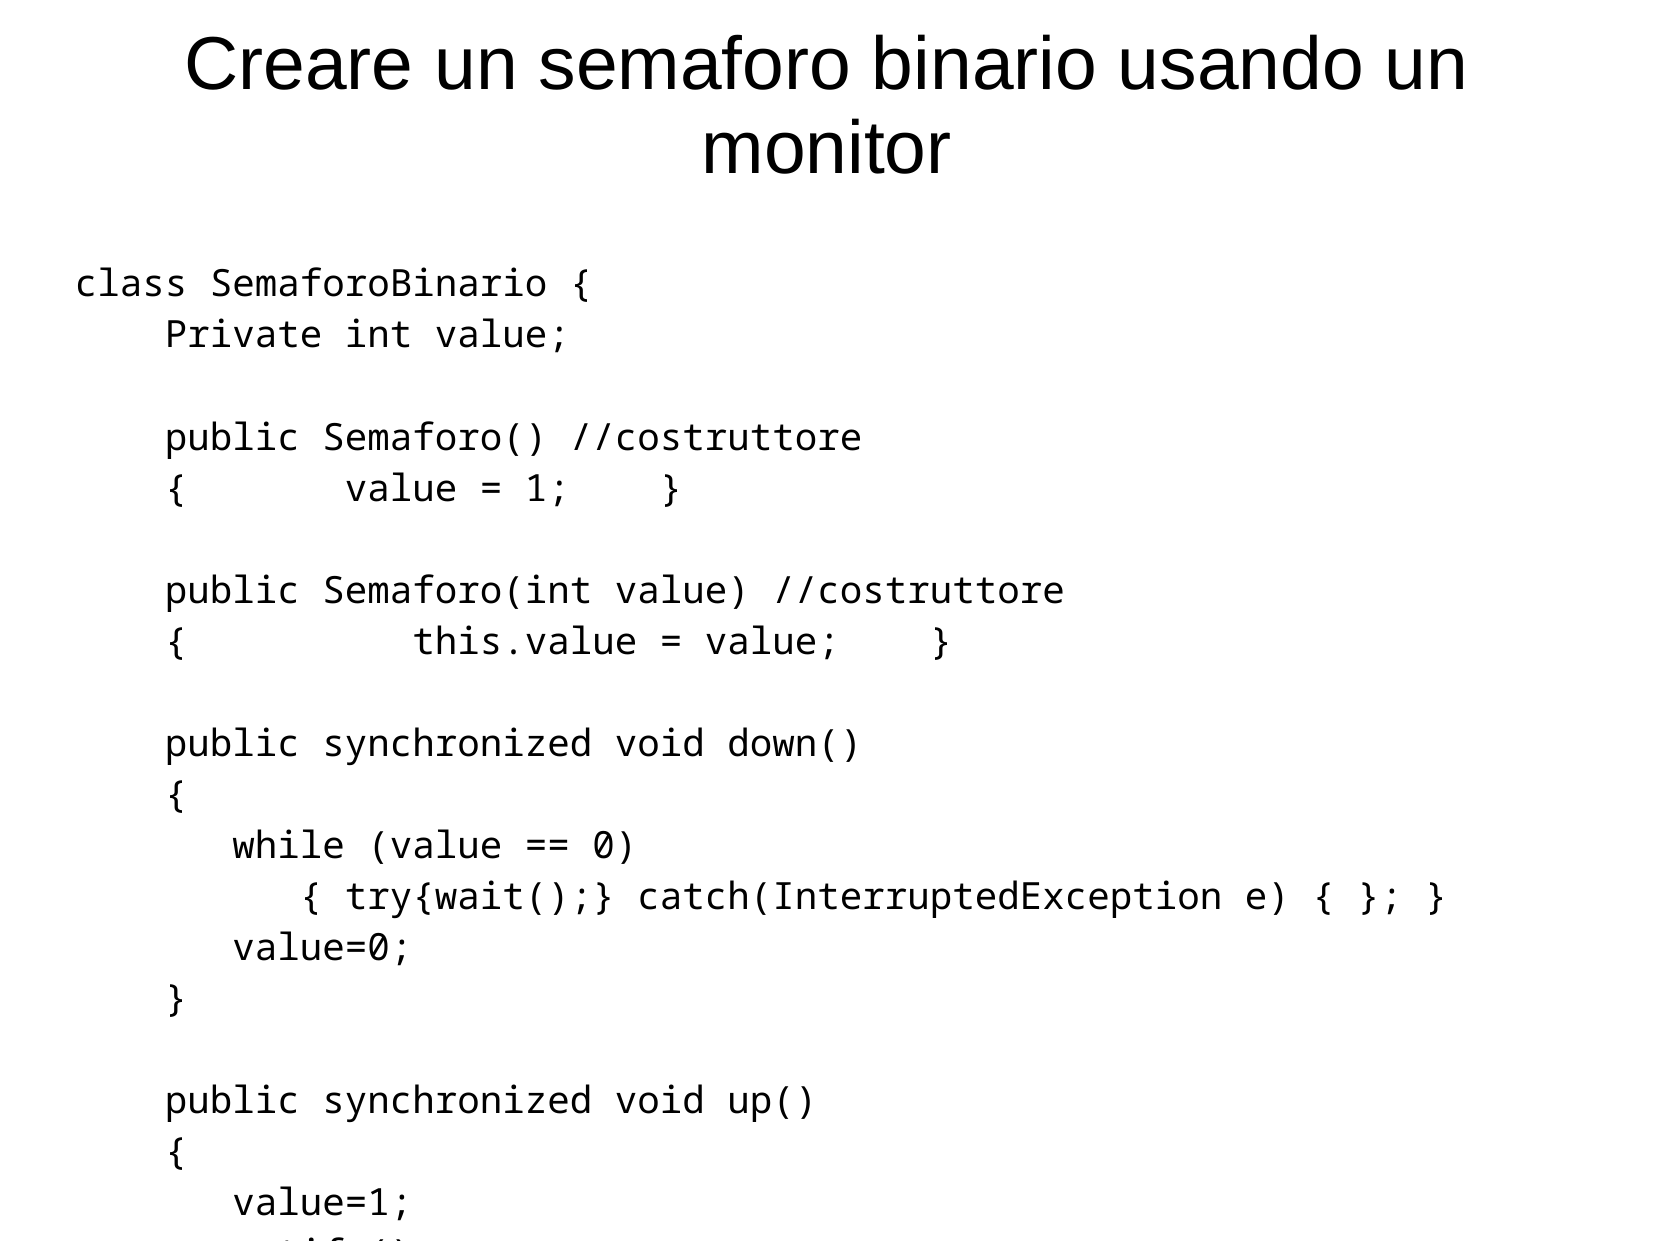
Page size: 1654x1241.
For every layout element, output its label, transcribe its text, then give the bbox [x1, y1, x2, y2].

text_box class SemaforoBinario { Private int value; public Semaforo() //costruttore { value = 1; } public Semaforo(int value) //costruttore { this.value = value; } public synchronized void down() { while (value == 0) { try{wait();} catch(InterruptedException e) { }; } value=0; } public synchronized void up() { value=1; notify(); } } [60, 249, 1576, 1222]
title Creare un semaforo binario usando un monitor [82, 2, 1571, 210]
